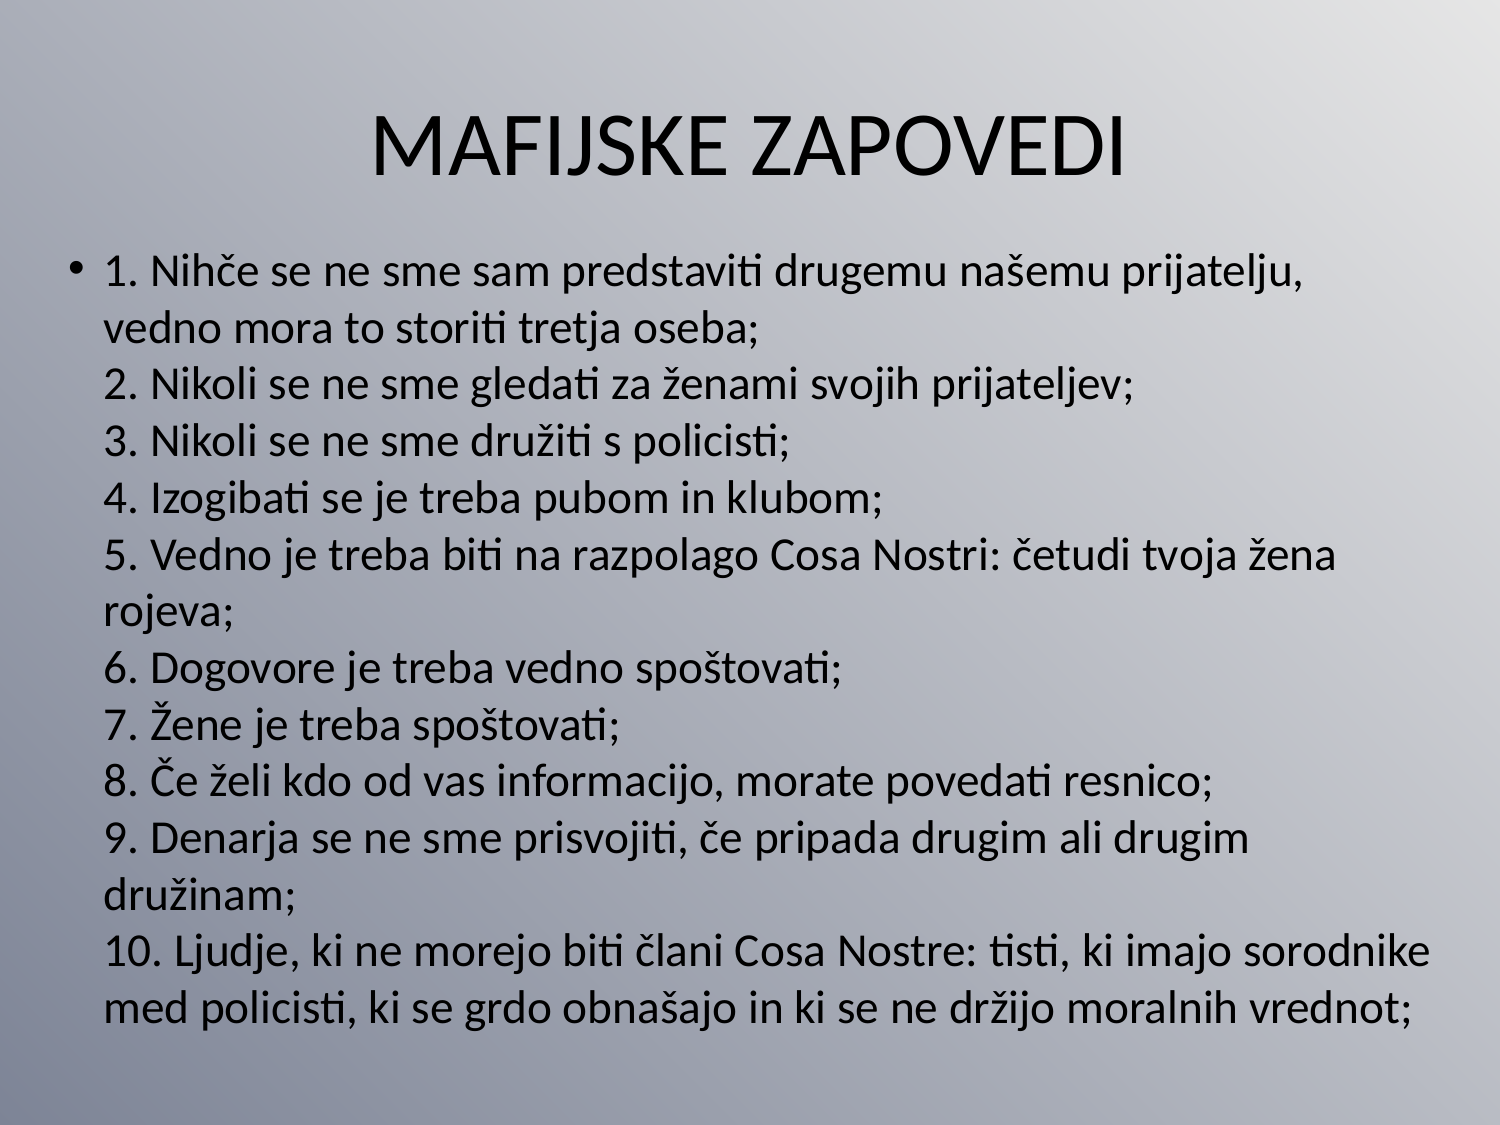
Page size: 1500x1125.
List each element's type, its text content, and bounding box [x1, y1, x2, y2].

title MAFIJSKE ZAPOVEDI [75, 45, 1425, 231]
list 1. Nihče se ne sme sam predstaviti drugemu našemu prijatelju, vedno mora to storiti tretja oseba; 2. Nikoli se ne sme gledati za ženami svojih prijateljev; 3. Nikoli se ne sme družiti s policisti; 4. Izogibati se je treba pubom in klubom; 5. Vedno je treba biti na razpolago Cosa Nostri: četudi tvoja žena rojeva; 6. Dogovore je treba vedno spoštovati; 7. Žene je treba spoštovati; 8. Če želi kdo od vas informacijo, morate povedati resnico; 9. Denarja se ne sme prisvojiti, če pripada drugim ali drugim družinam; 10. Ljudje, ki ne morejo biti člani Cosa Nostre: tisti, ki imajo sorodnike med policisti, ki se grdo obnašajo in ki se ne držijo moralnih vrednot; [53, 231, 1447, 1083]
